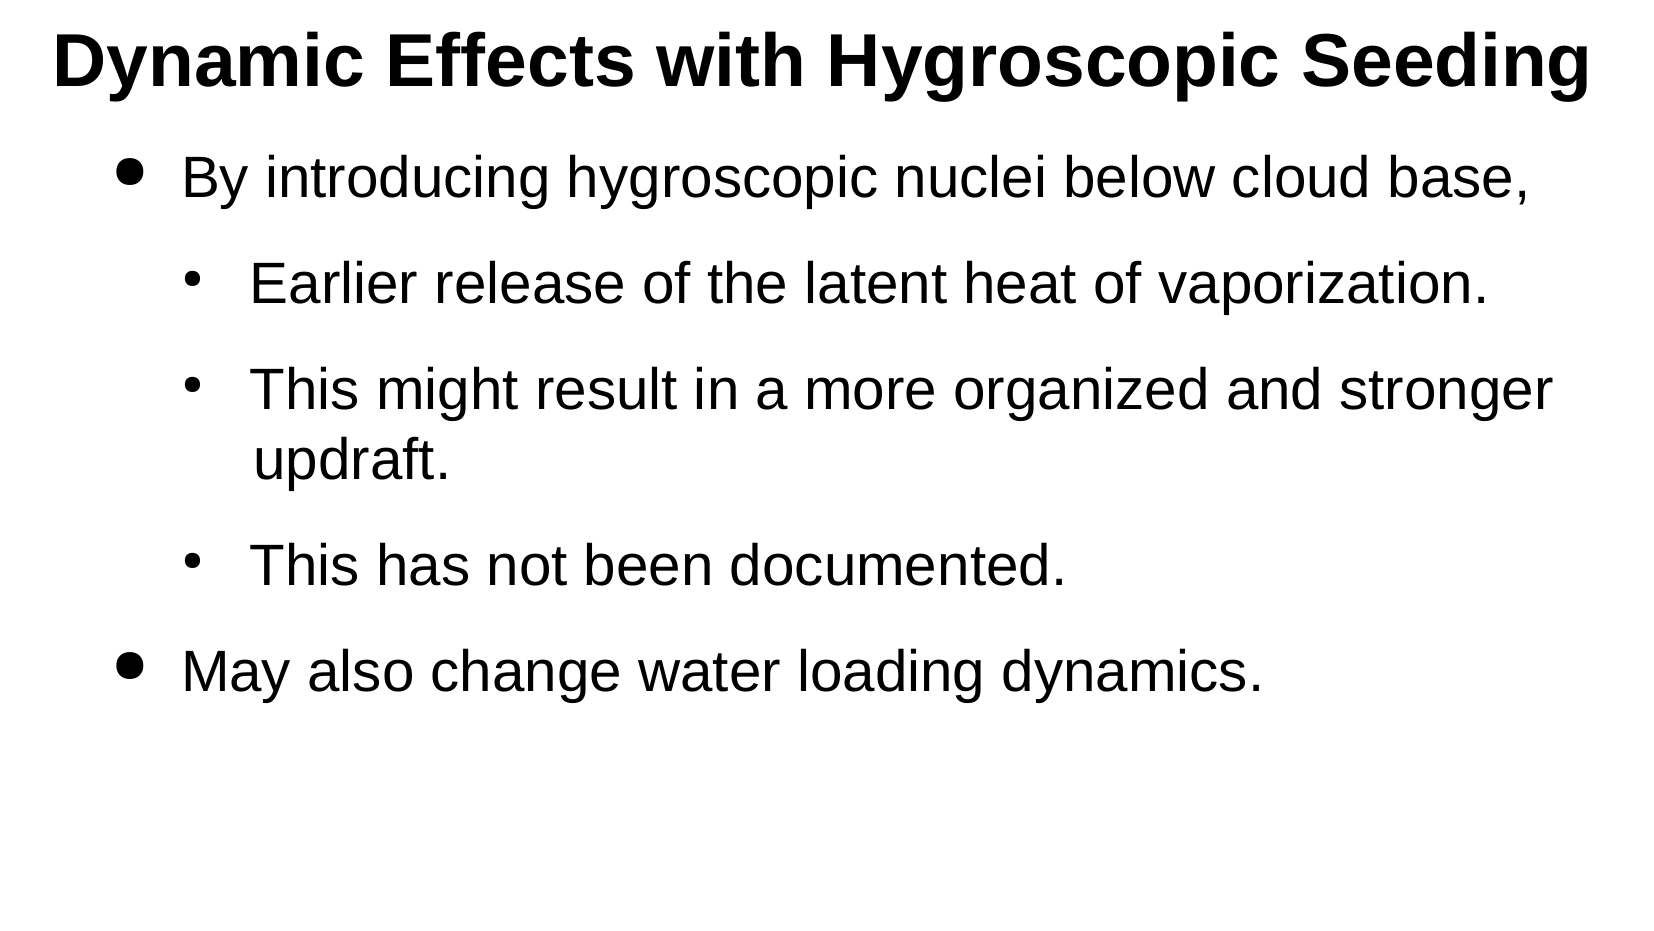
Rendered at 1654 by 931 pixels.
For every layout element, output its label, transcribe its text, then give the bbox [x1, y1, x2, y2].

title Dynamic Effects with Hygroscopic Seeding [0, 5, 1651, 107]
text_box By introducing hygroscopic nuclei below cloud base, Earlier release of the latent heat of vaporization. This might result in a more organized and stronger updraft. This has not been documented. May also change water loading dynamics. [96, 131, 1585, 711]
